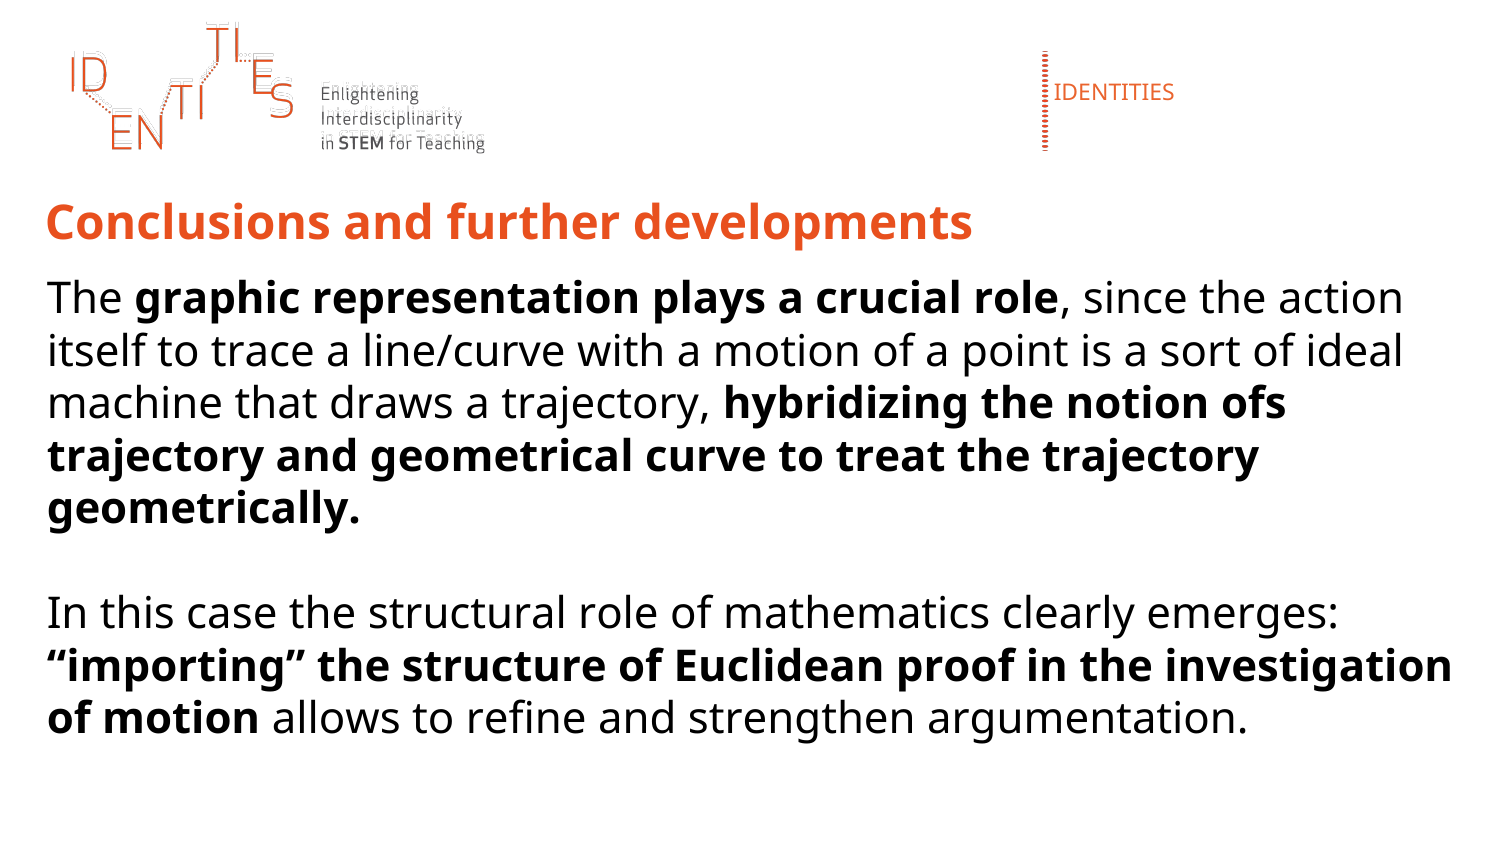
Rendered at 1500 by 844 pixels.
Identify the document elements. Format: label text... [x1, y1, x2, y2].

picture [1042, 51, 1051, 72]
text_box The graphic representation plays a crucial role, since the action itself to trace a line/curve with a motion of a point is a sort of ideal machine that draws a trajectory, hybridizing the notion ofs trajectory and geometrical curve to treat the trajectory geometrically. In this case the structural role of mathematics clearly emerges: “importing” the structure of Euclidean proof in the investigation of motion allows to refine and strengthen argumentation. [31, 254, 1483, 808]
picture [1042, 122, 1051, 151]
text_box IDENTITIES [1042, 72, 1440, 122]
text_box Conclusions and further developments [29, 183, 1500, 735]
picture [71, 18, 485, 157]
